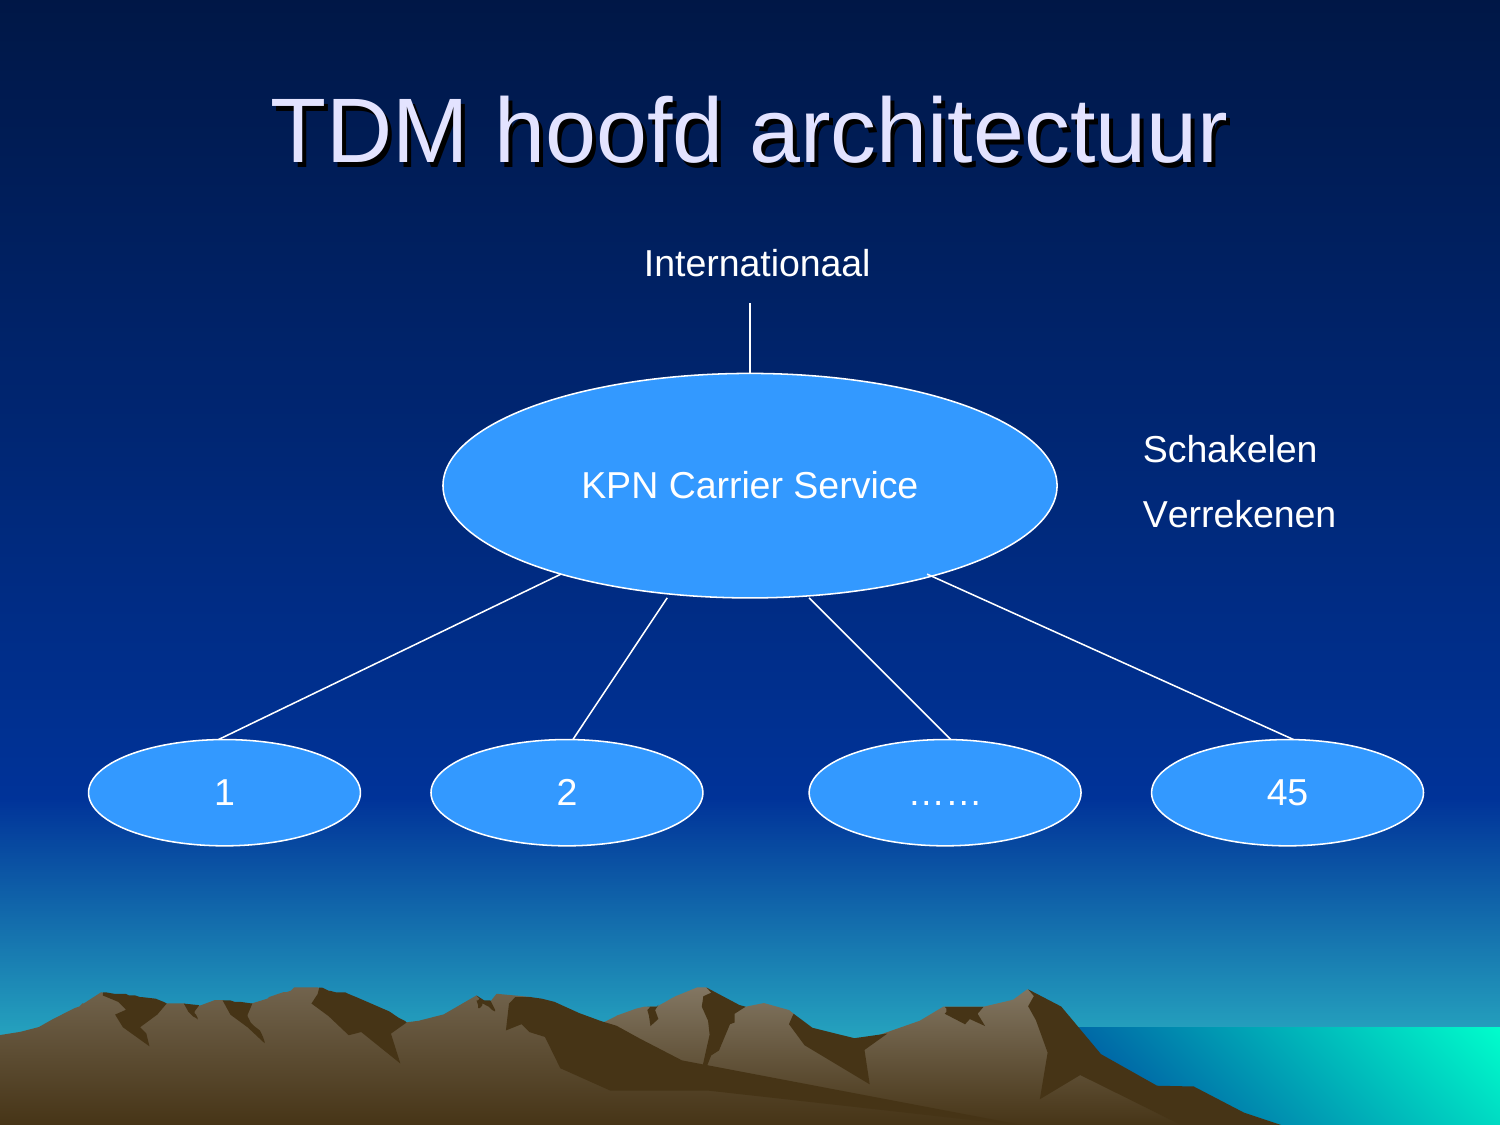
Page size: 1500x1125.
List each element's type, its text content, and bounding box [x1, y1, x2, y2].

text_box KPN Carrier Service [442, 373, 1058, 598]
text_box …… [809, 739, 1082, 846]
text_box Schakelen Verrekenen [1128, 420, 1436, 544]
text_box 1 [88, 739, 361, 846]
text_box 2 [430, 739, 703, 846]
title TDM hoofd architectuur [75, 37, 1426, 225]
text_box Internationaal [629, 234, 886, 293]
text_box 45 [1151, 739, 1424, 846]
